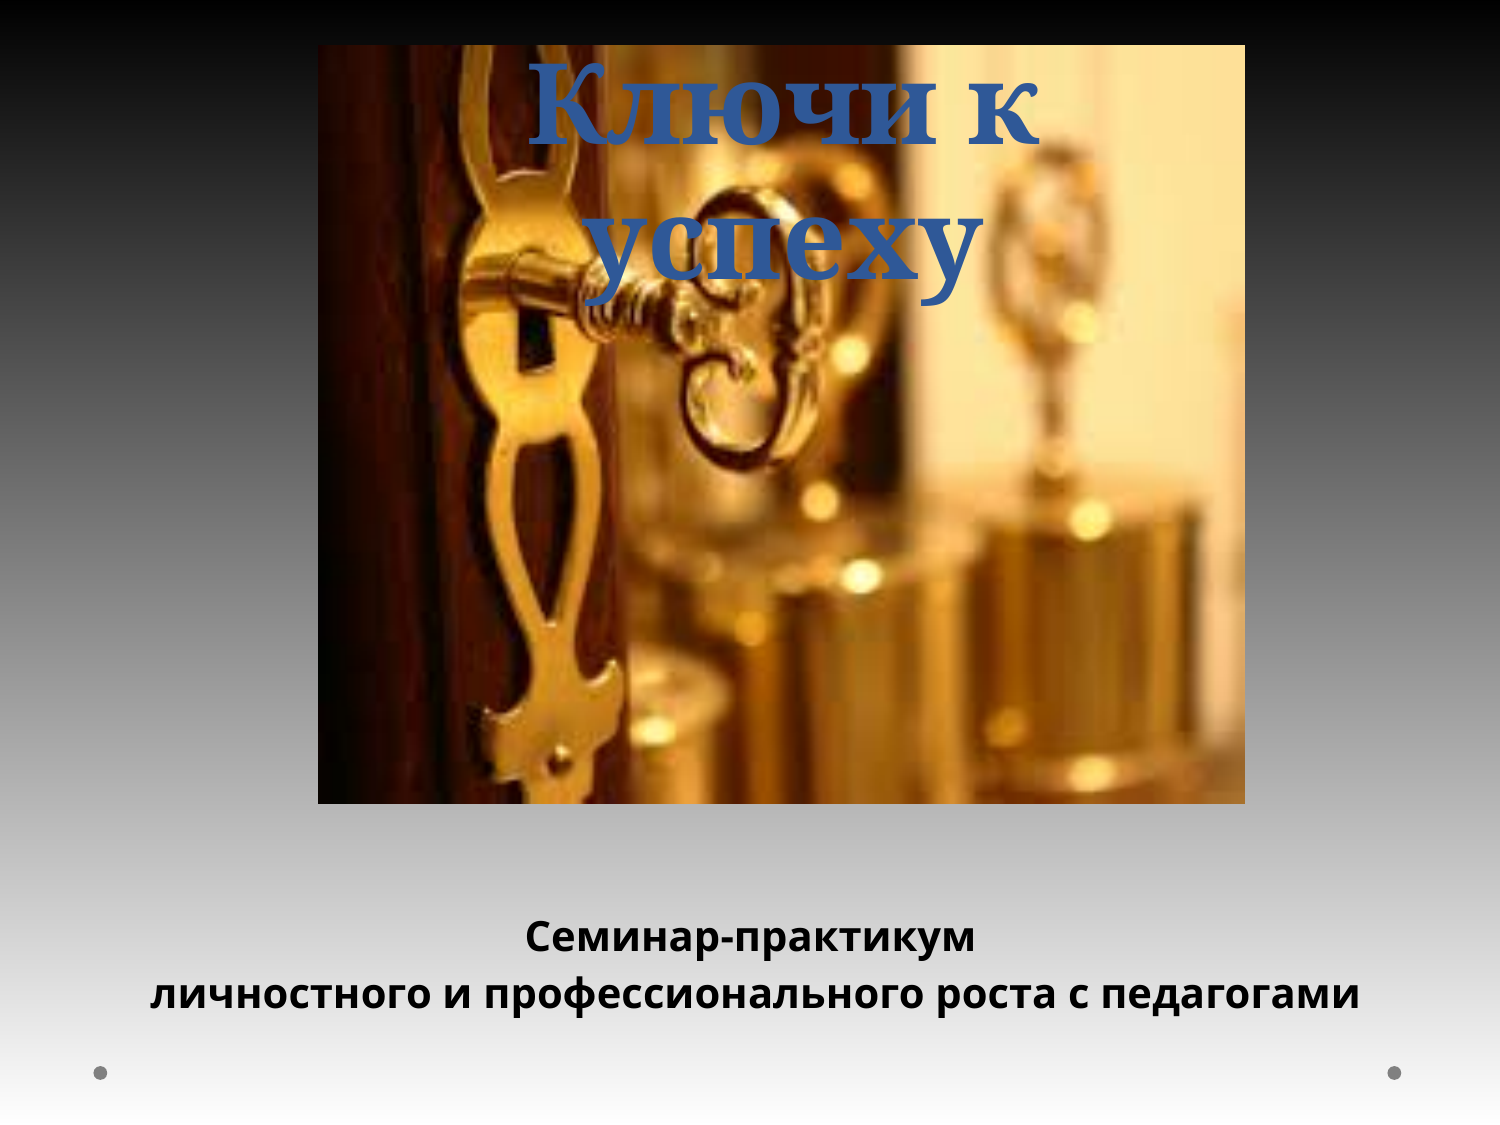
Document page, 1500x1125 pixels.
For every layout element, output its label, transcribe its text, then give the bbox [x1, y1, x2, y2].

picture [318, 189, 1245, 804]
text_box Семинар-практикум личностного и профессионального роста с педагогами [112, 902, 1400, 1083]
title Ключи к успеху [302, 24, 1264, 189]
